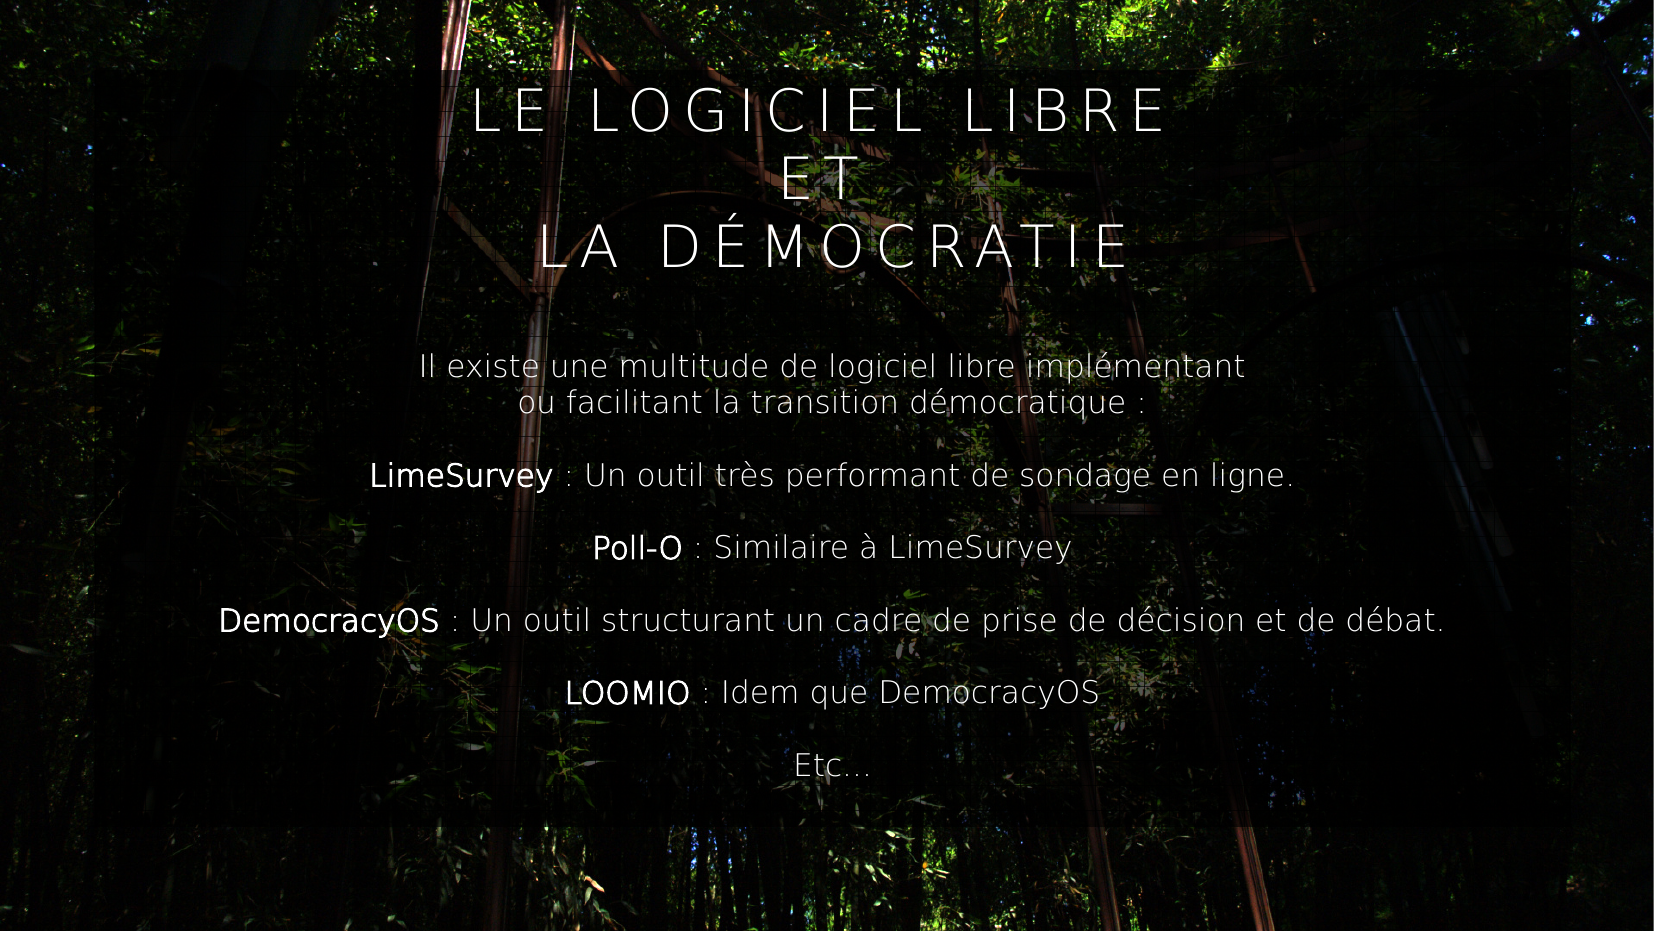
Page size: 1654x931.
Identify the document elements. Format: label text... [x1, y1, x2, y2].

text_box LE LOGICIEL LIBRE ET LA DÉMOCRATIE Il existe une multitude de logiciel libre implémentant ou facilitant la transition démocratique : LimeSurvey : Un outil très performant de sondage en ligne. Poll-O : Similaire à LimeSurvey DemocracyOS : Un outil structurant un cadre de prise de décision et de débat. LOOMIO : Idem que DemocracyOS Etc... [94, 70, 1571, 827]
picture [0, 0, 1654, 931]
